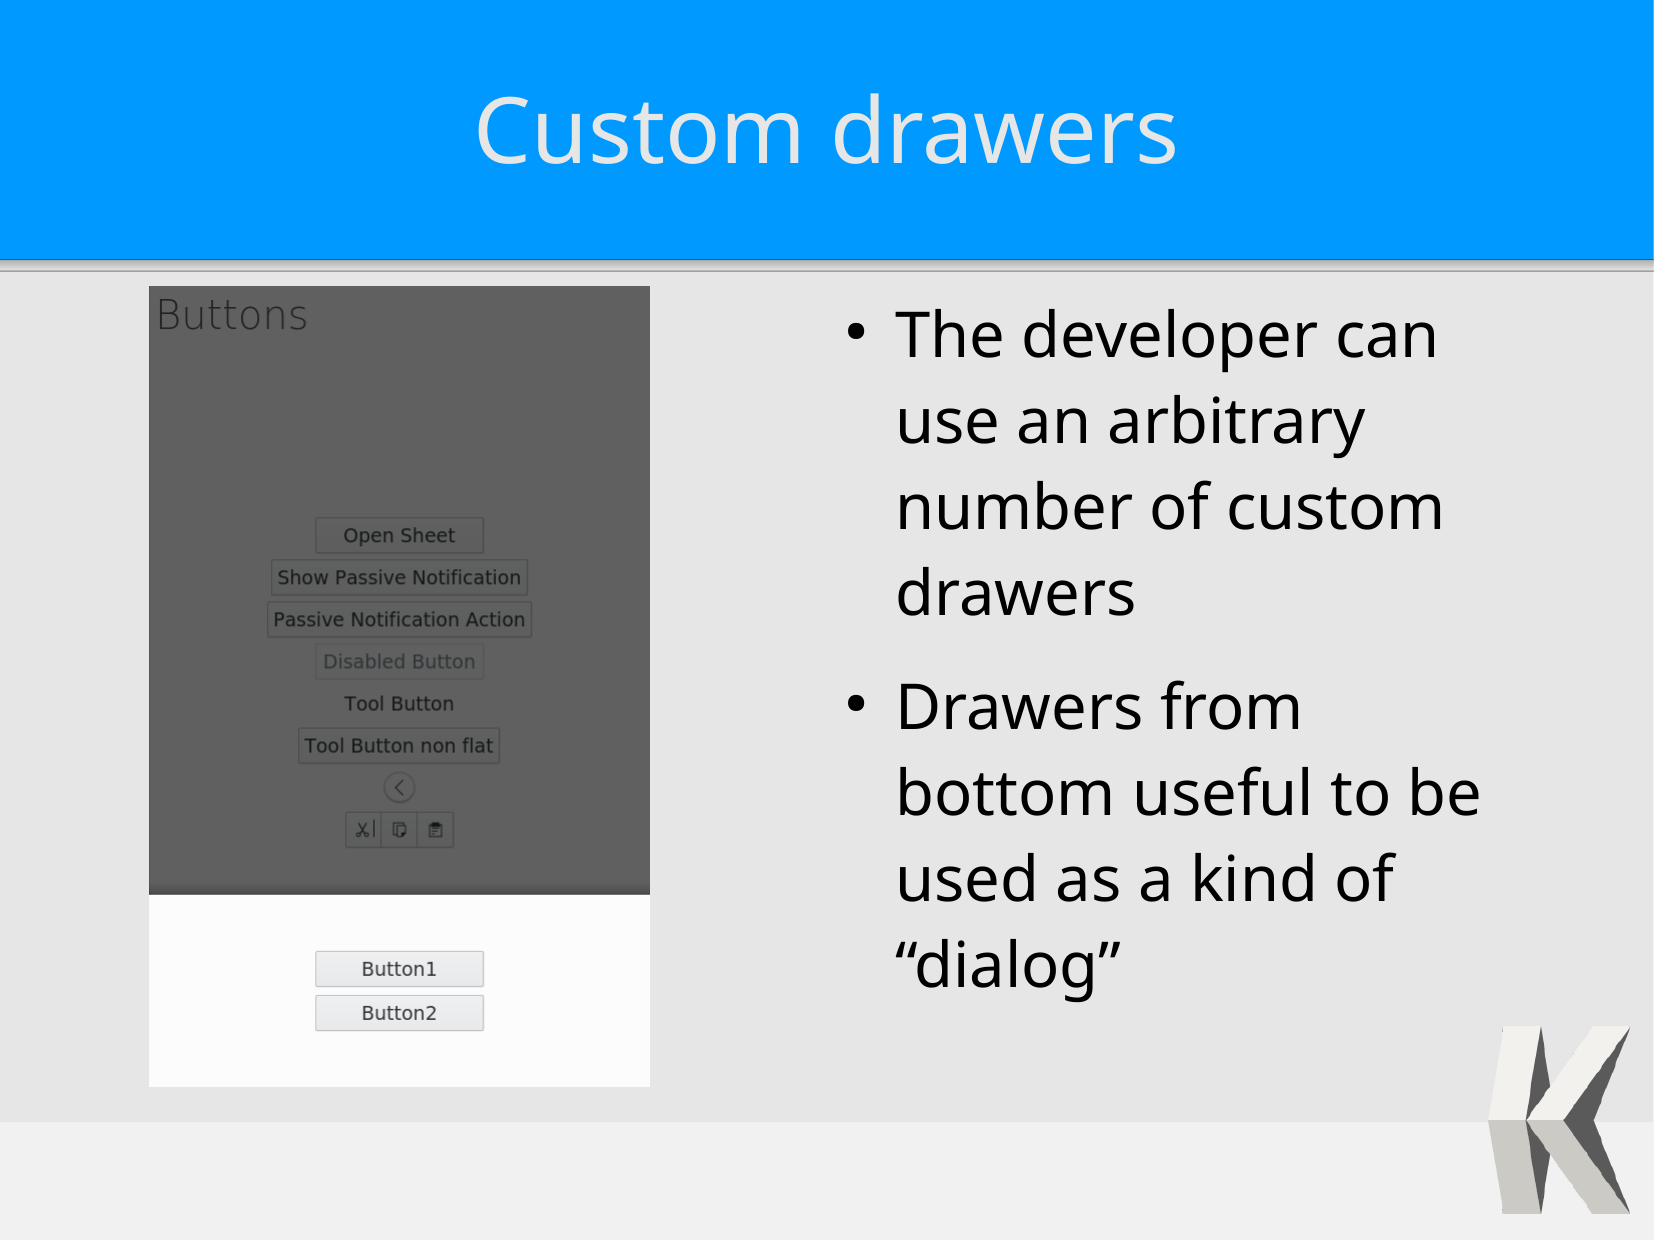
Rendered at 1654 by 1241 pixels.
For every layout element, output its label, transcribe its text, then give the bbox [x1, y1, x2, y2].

title Custom drawers [82, 24, 1571, 232]
list The developer can use an arbitrary number of custom drawers Drawers from bottom useful to be used as a kind of “dialog” [828, 290, 1539, 1010]
picture [1488, 1026, 1630, 1214]
picture [149, 286, 650, 1087]
